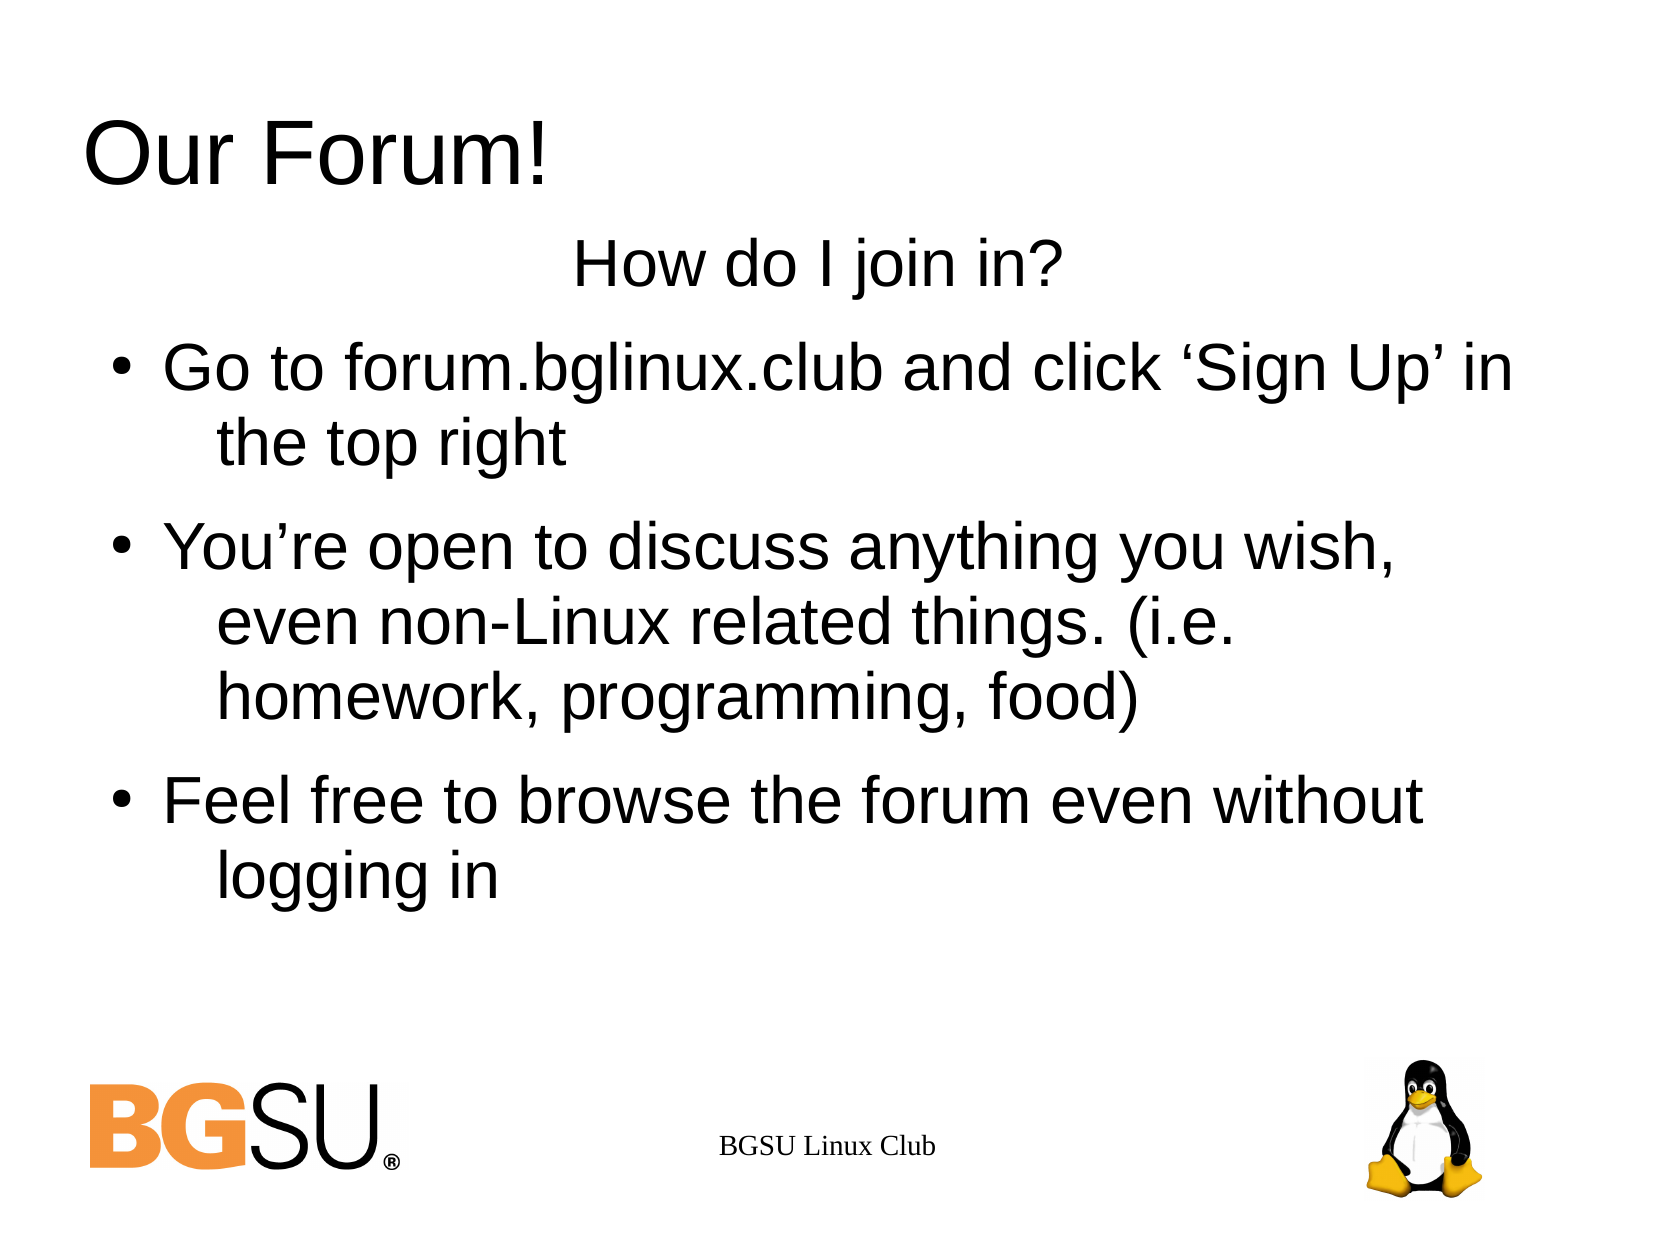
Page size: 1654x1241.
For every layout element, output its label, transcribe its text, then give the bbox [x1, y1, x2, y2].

title Our Forum! [82, 49, 1571, 257]
list How do I join in? Go to forum.bglinux.club and click ‘Sign Up’ in the top right You’re open to discuss anything you wish, even non-Linux related things. (i.e. homework, programming, food) Feel free to browse the forum even without logging in [75, 218, 1564, 938]
picture [90, 1082, 409, 1170]
picture [1364, 1057, 1485, 1201]
footer BGSU Linux Club [565, 1129, 1090, 1216]
